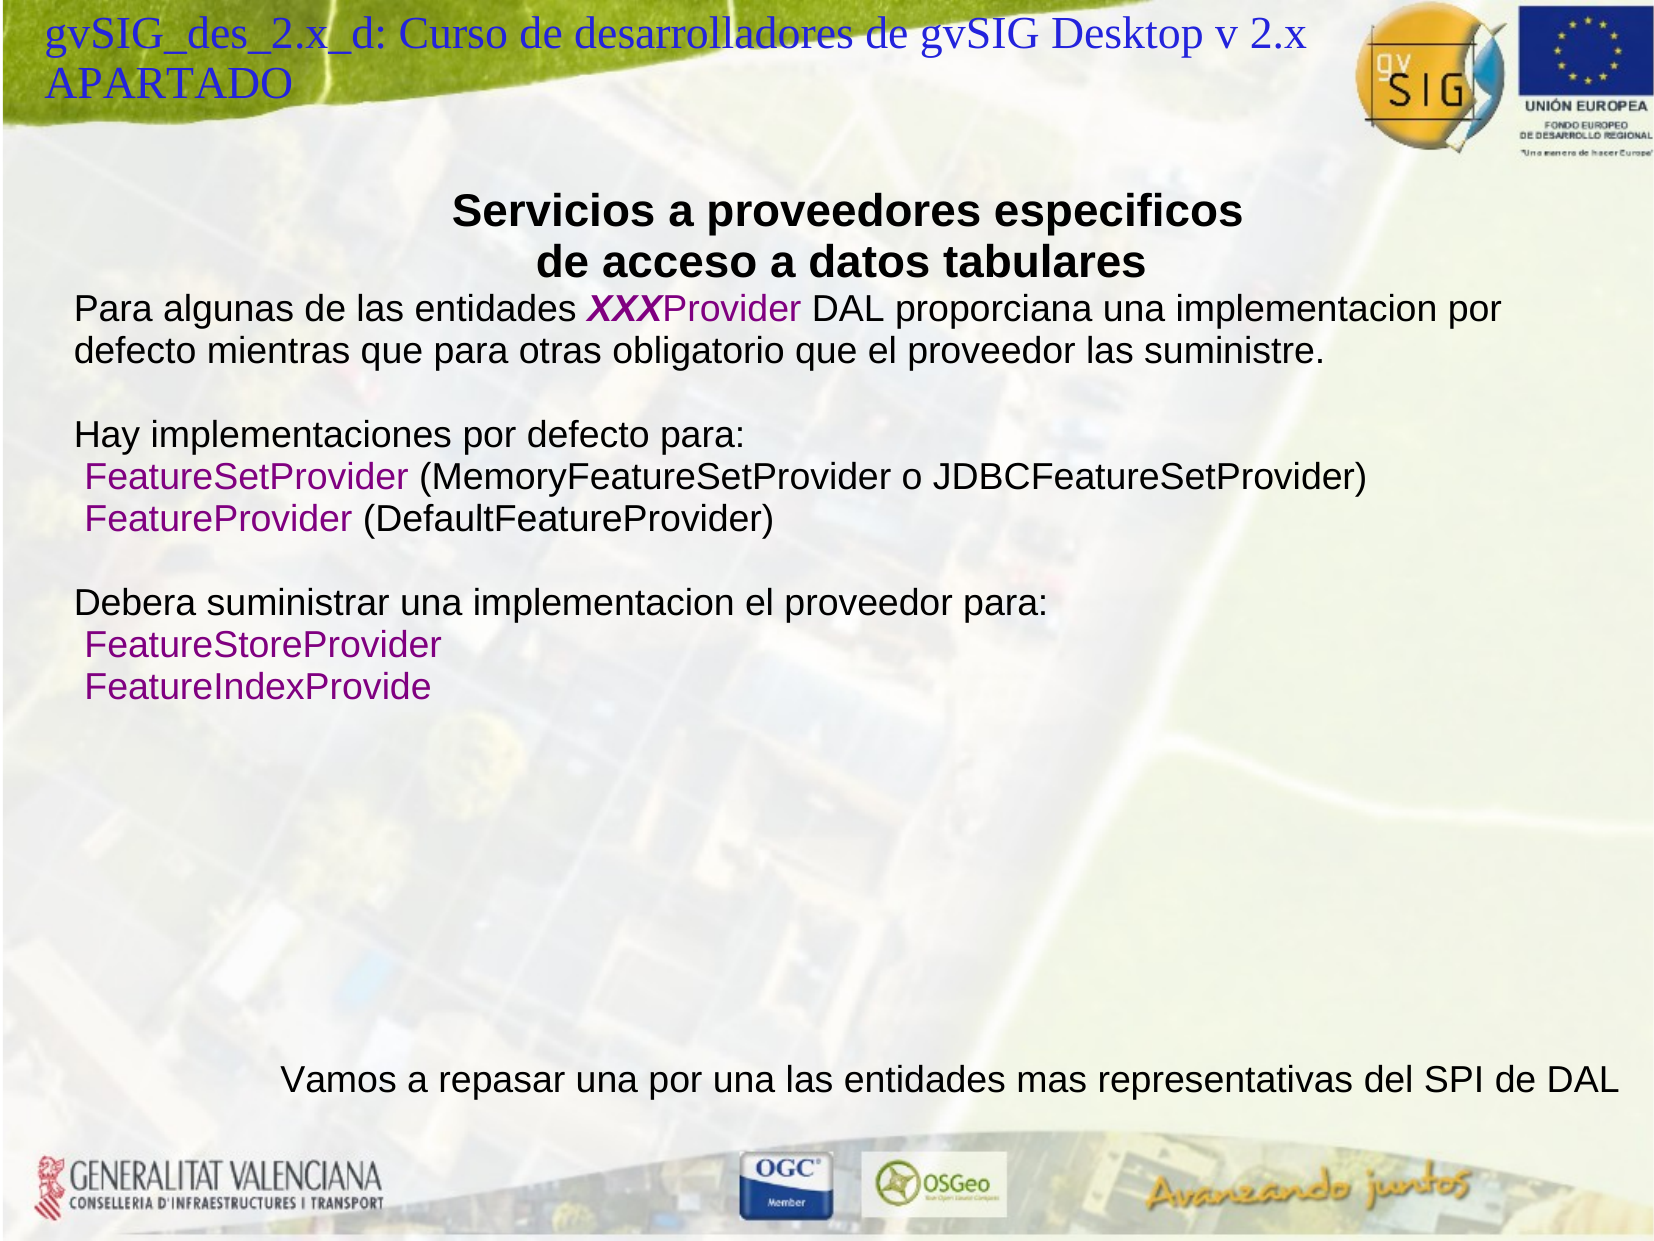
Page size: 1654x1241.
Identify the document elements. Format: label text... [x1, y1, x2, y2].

text_box Vamos a repasar una por una las entidades mas representativas del SPI de DAL [265, 1051, 1654, 1123]
text_box Servicios a proveedores especificos de acceso a datos tabulares Para algunas de las entidades XXXProvider DAL proporciana una implementacion por defecto mientras que para otras obligatorio que el proveedor las suministre. Hay implementaciones por defecto para: FeatureSetProvider (MemoryFeatureSetProvider o JDBCFeatureSetProvider) FeatureProvider (DefaultFeatureProvider) Debera suministrar una implementacion el proveedor para: FeatureStoreProvider FeatureIndexProvide [59, 177, 1625, 890]
picture [2, 0, 1654, 1241]
